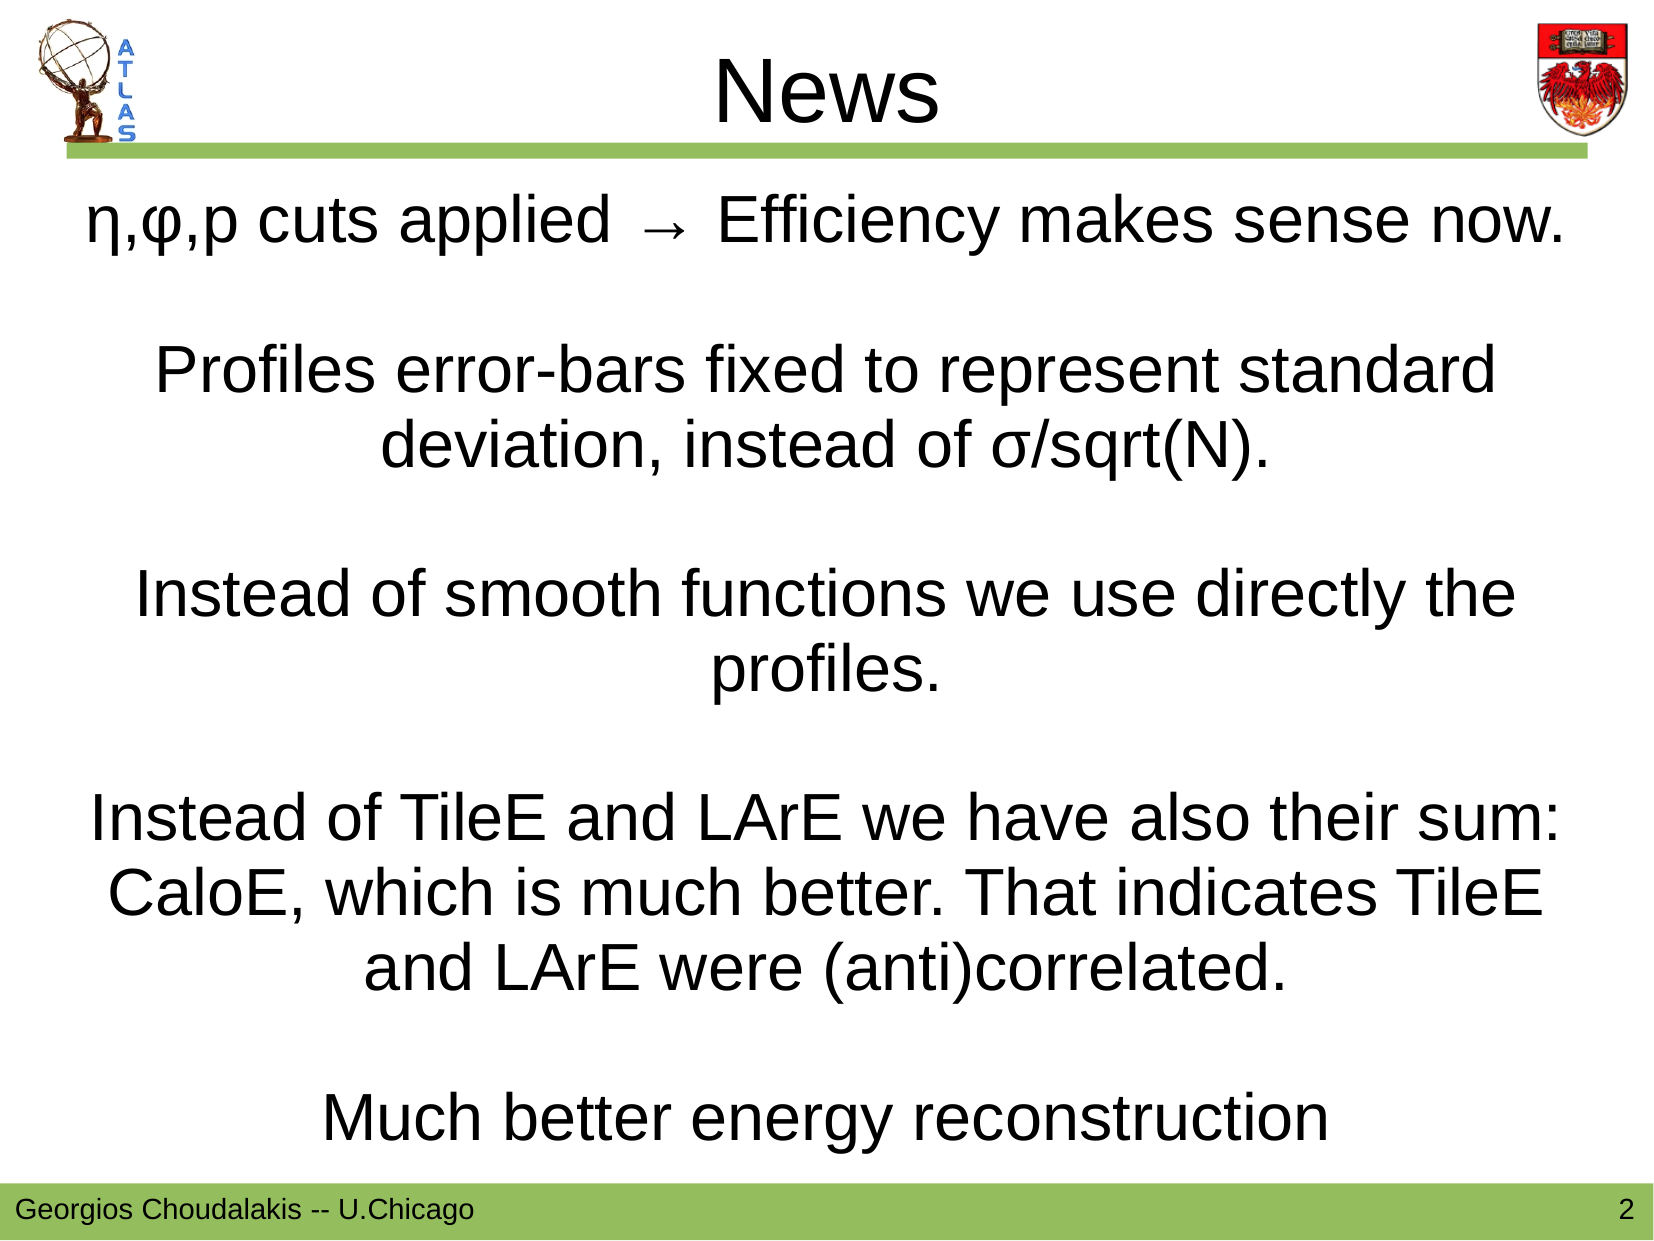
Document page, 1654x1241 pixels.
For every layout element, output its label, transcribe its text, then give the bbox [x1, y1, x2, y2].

subtitle η,φ,p cuts applied → Efficiency makes sense now. Profiles error-bars fixed to represent standard deviation, instead of σ/sqrt(N). Instead of smooth functions we use directly the profiles. Instead of TileE and LArE we have also their sum: CaloE, which is much better. That indicates TileE and LArE were (anti)correlated. Much better energy reconstruction [82, 182, 1571, 1155]
title News [82, 26, 1571, 154]
picture [1537, 23, 1629, 137]
picture [2, 8, 172, 155]
